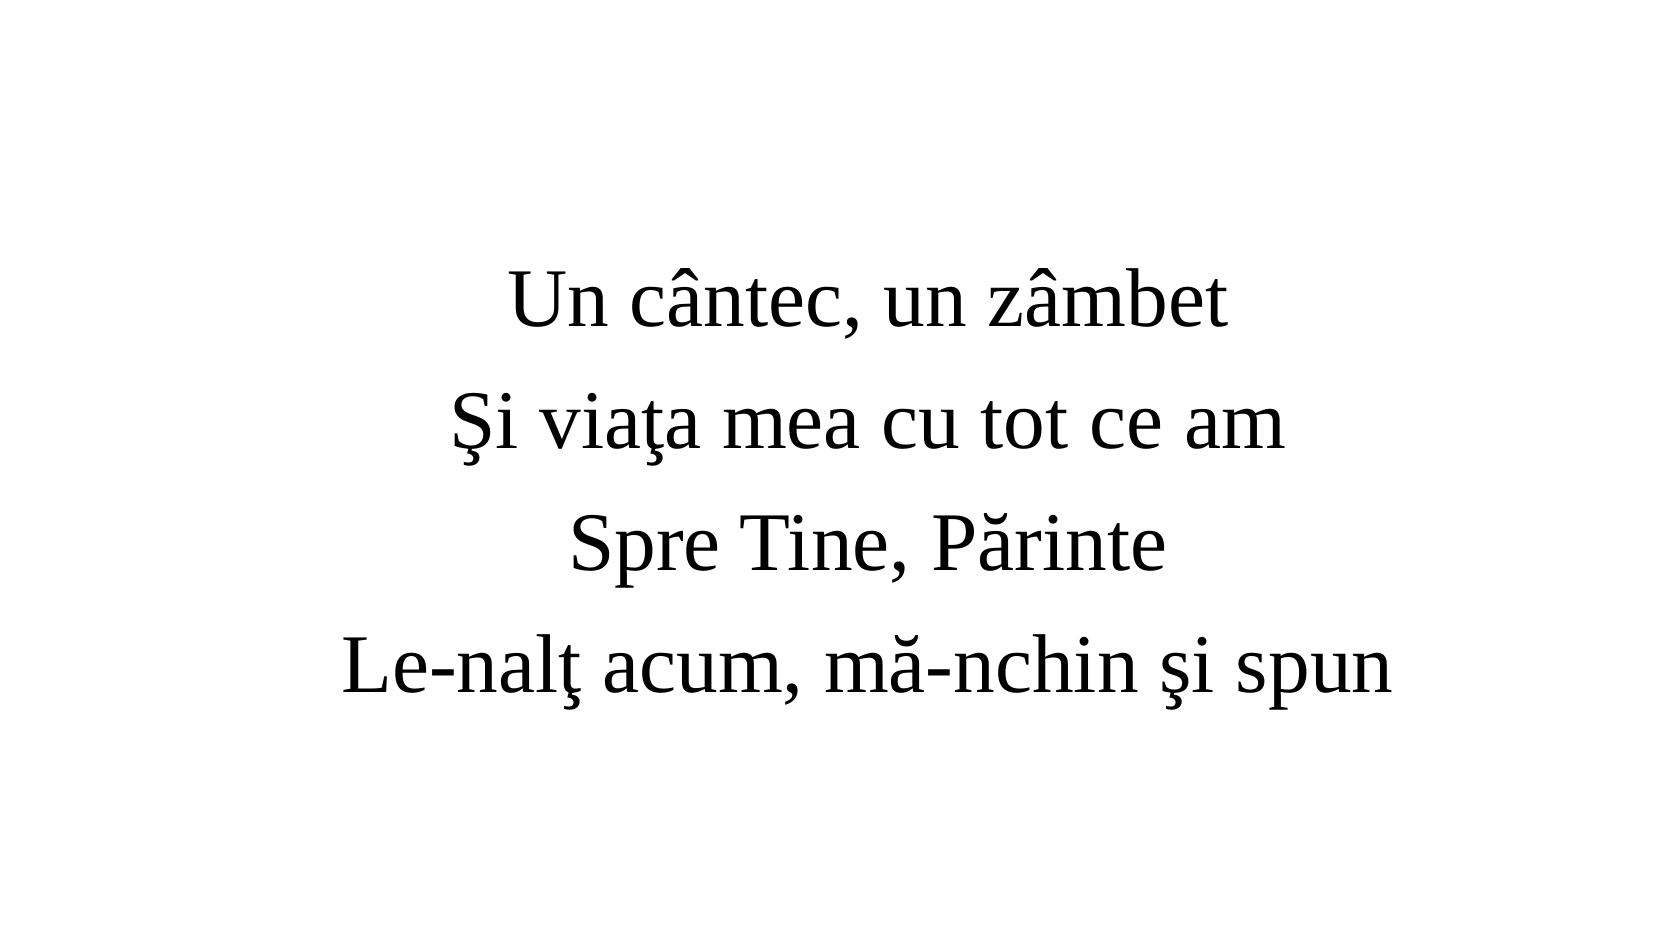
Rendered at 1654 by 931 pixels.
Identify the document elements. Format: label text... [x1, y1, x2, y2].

subtitle Un cântec, un zâmbet Şi viaţa mea cu tot ce am Spre Tine, Părinte Le-nalţ acum, mă-nchin şi spun [153, 239, 1583, 713]
